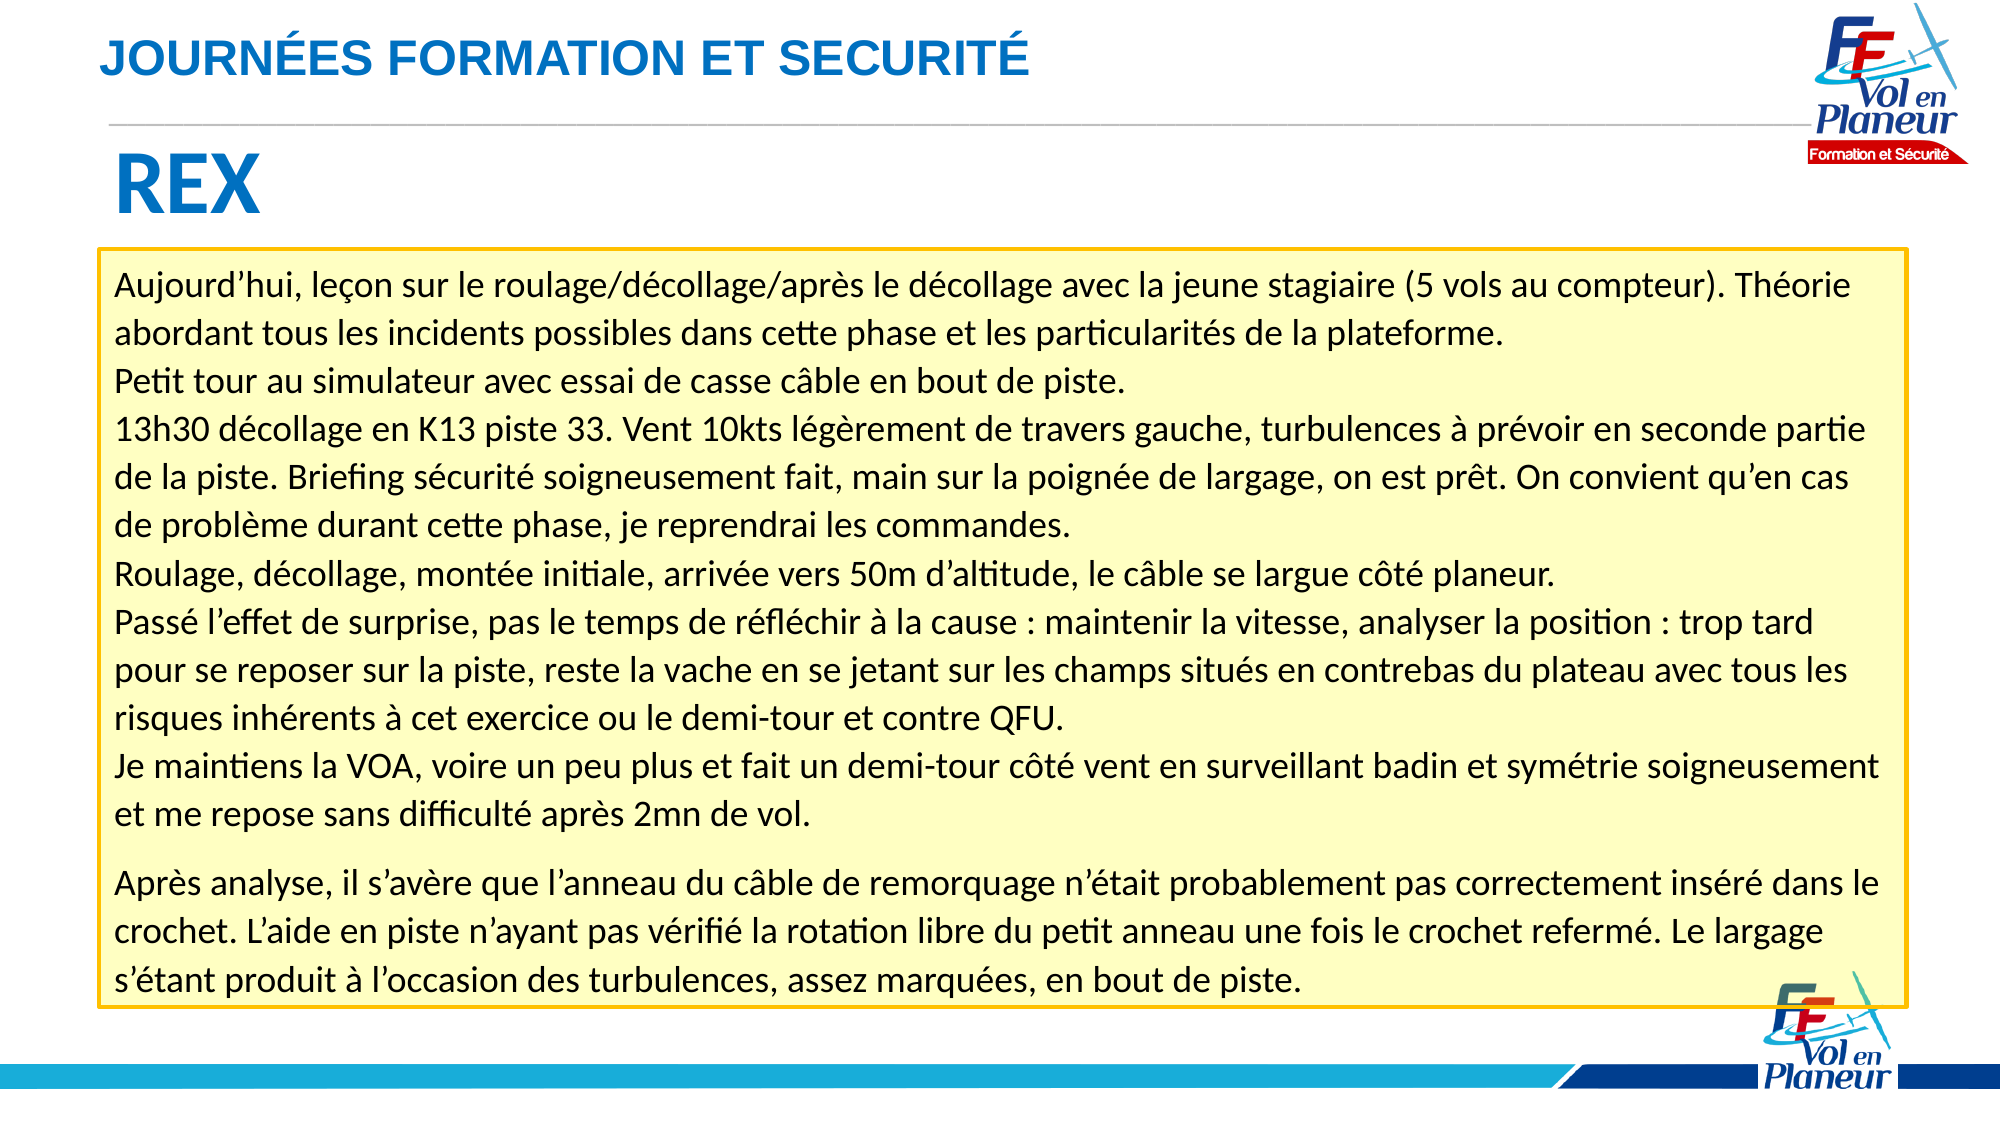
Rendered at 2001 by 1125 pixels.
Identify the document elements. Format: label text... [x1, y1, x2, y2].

text_box Aujourd’hui, leçon sur le roulage/décollage/après le décollage avec la jeune stagiaire (5 vols au compteur). Théorie abordant tous les incidents possibles dans cette phase et les particularités de la plateforme. Petit tour au simulateur avec essai de casse câble en bout de piste. 13h30 décollage en K13 piste 33. Vent 10kts légèrement de travers gauche, turbulences à prévoir en seconde partie de la piste. Briefing sécurité soigneusement fait, main sur la poignée de largage, on est prêt. On convient qu’en cas de problème durant cette phase, je reprendrai les commandes. Roulage, décollage, montée initiale, arrivée vers 50m d’altitude, le câble se largue côté planeur. Passé l’effet de surprise, pas le temps de réfléchir à la cause : maintenir la vitesse, analyser la position : trop tard pour se reposer sur la piste, reste la vache en se jetant sur les champs situés en contrebas du plateau avec tous les risques inhérents à cet exercice ou le demi-tour et contre QFU. Je maintiens la VOA, voire un peu plus et fait un demi-tour côté vent en surveillant badin et symétrie soigneusement et me repose sans difficulté après 2mn de vol. Après analyse, il s’avère que l’anneau du câble de remorquage n’était probablement pas correctement inséré dans le crochet. L’aide en piste n’ayant pas vérifié la rotation libre du petit anneau une fois le crochet refermé. Le largage s’étant produit à l’occasion des turbulences, assez marquées, en bout de piste. [99, 249, 1907, 1007]
list JOURNÉES FORMATION ET SECURITÉ [70, 24, 1547, 93]
text_box REX [99, 114, 1304, 240]
picture [1759, 2, 2000, 165]
picture [0, 959, 2000, 1125]
